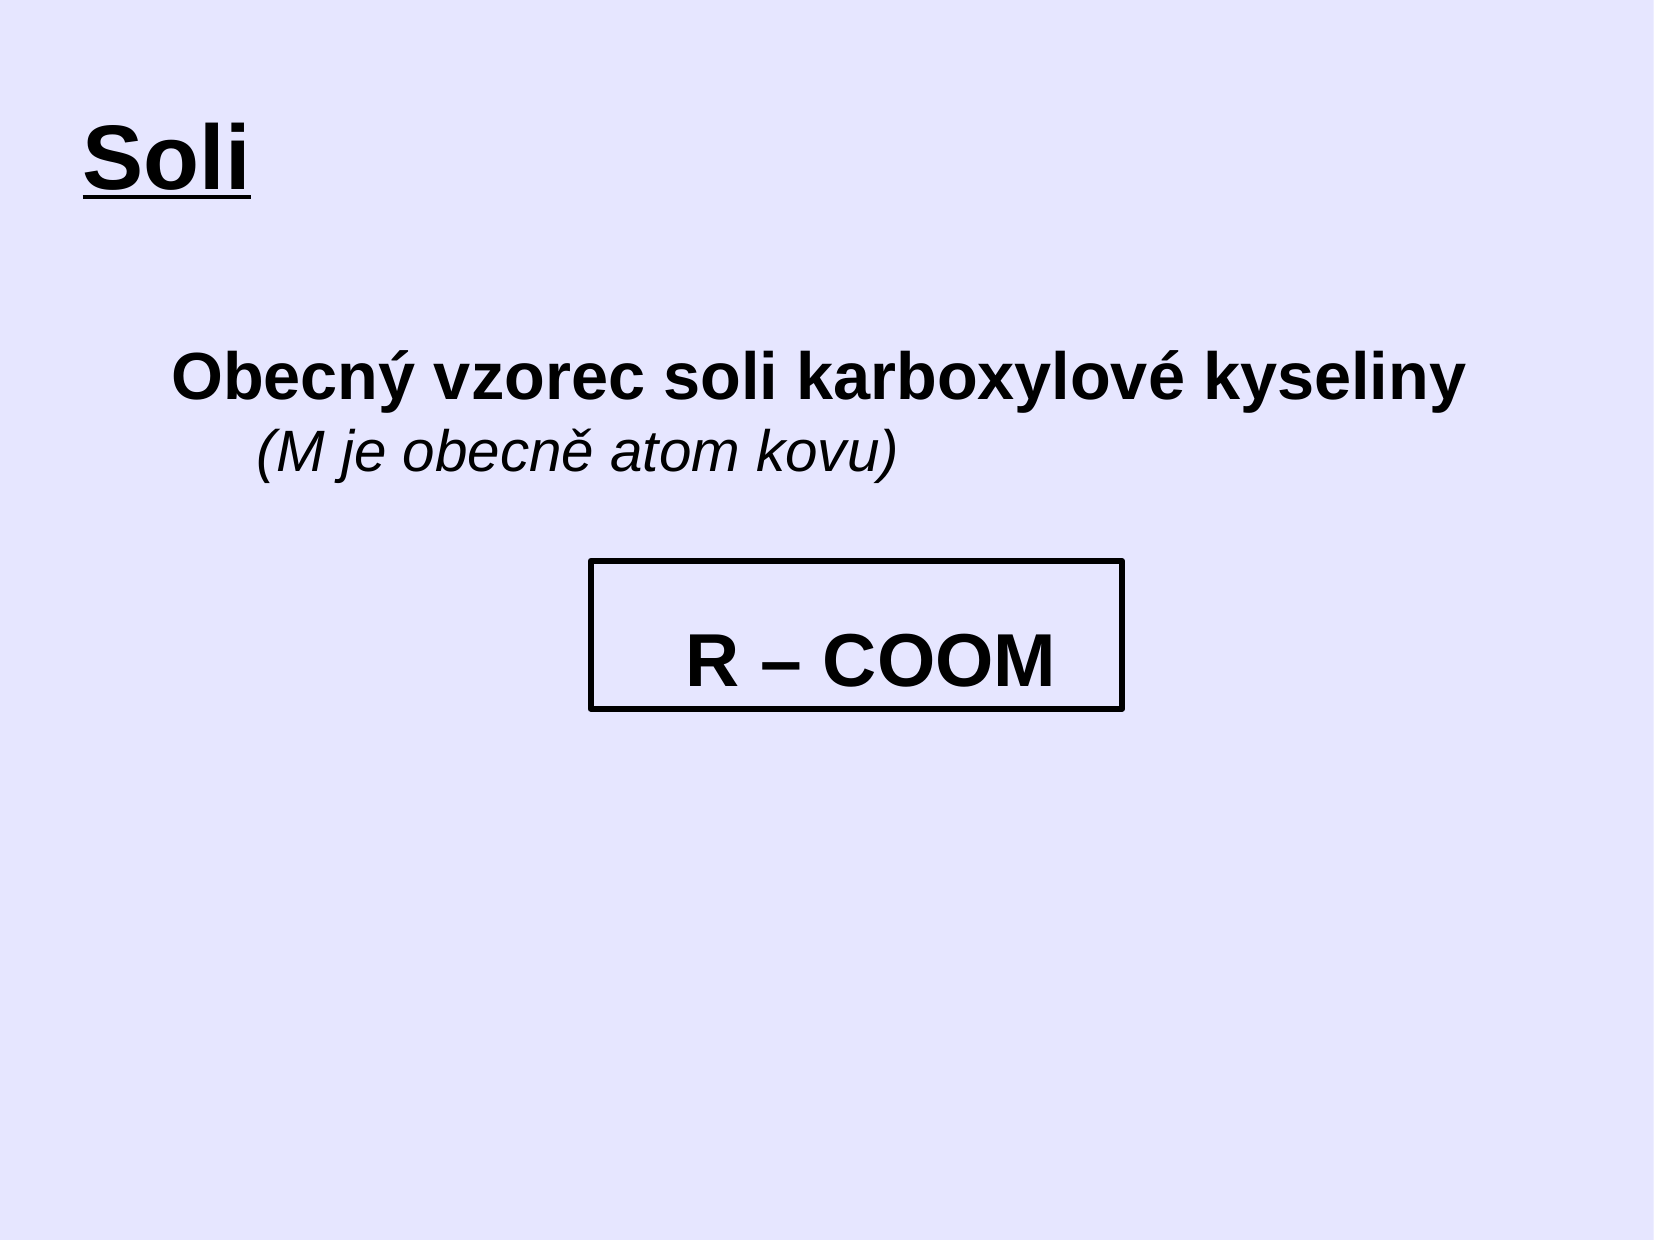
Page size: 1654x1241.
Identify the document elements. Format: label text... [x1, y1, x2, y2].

list Obecný vzorec soli karboxylové kyseliny (M je obecně atom kovu) R – COOM [82, 333, 1571, 908]
title Soli [82, 49, 1571, 257]
